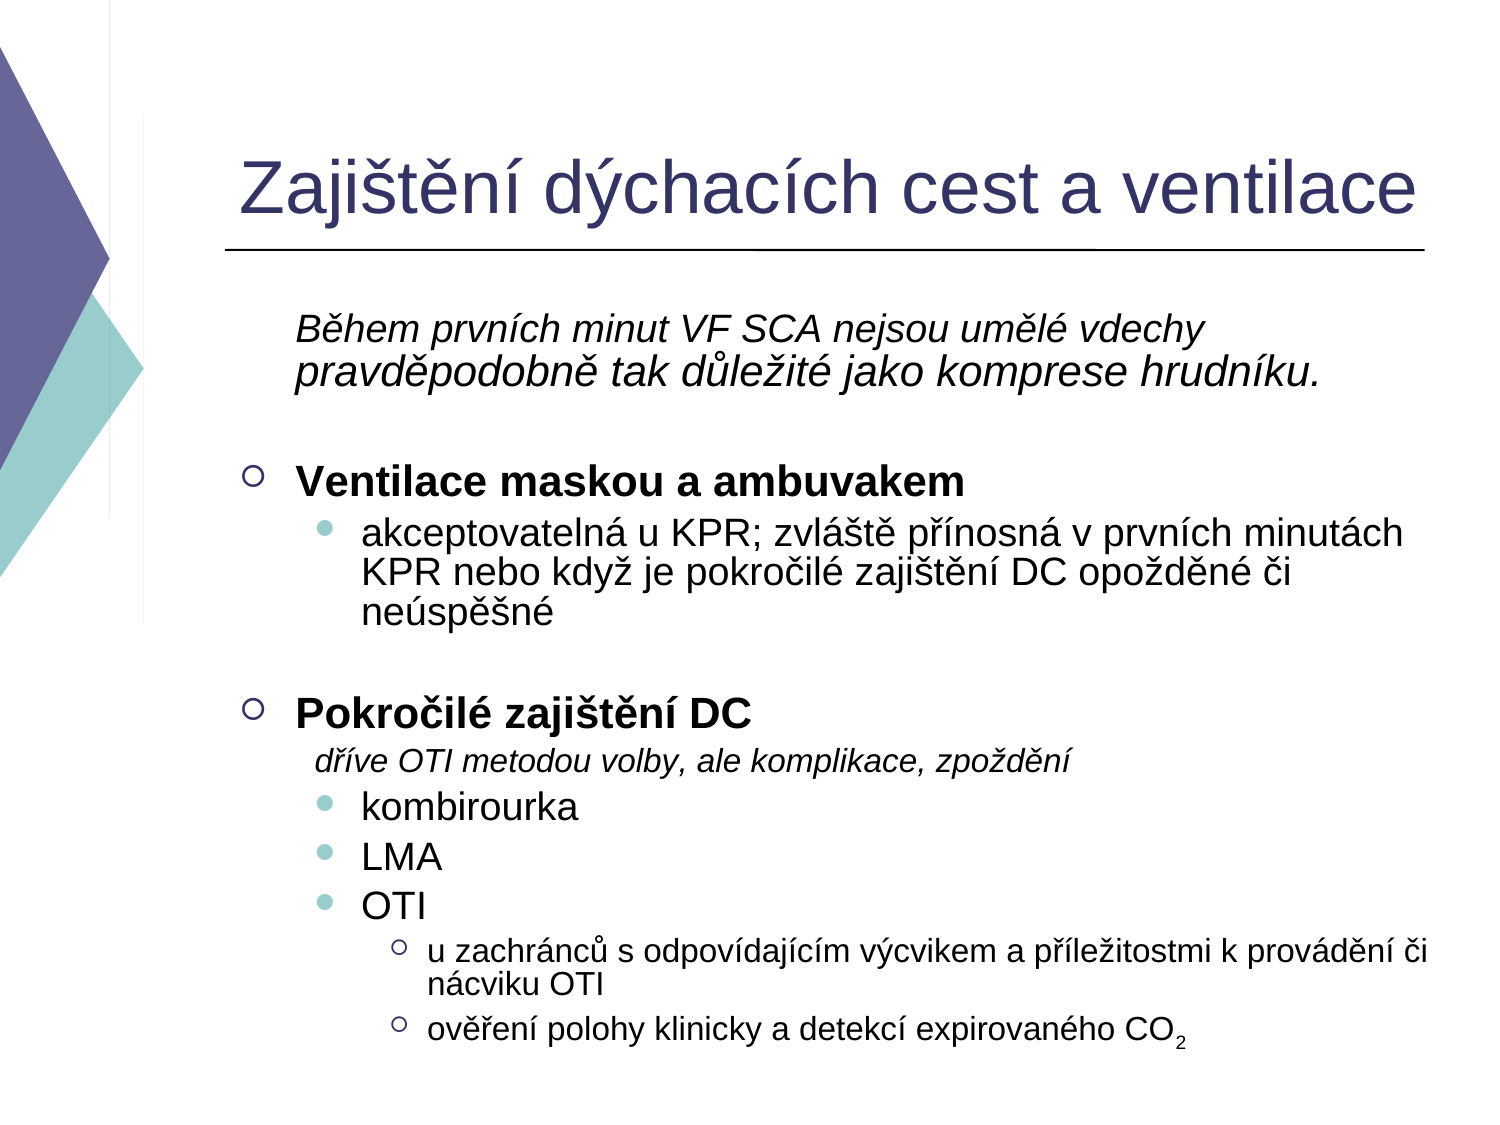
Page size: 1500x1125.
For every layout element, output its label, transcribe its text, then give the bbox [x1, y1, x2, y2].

title Zajištění dýchacích cest a ventilace [224, 49, 1500, 237]
list Během prvních minut VF SCA nejsou umělé vdechy pravděpodobně tak důležité jako komprese hrudníku. Ventilace maskou a ambuvakem akceptovatelná u KPR; zvláště přínosná v prvních minutách KPR nebo když je pokročilé zajištění DC opožděné či neúspěšné Pokročilé zajištění DC dříve OTI metodou volby, ale komplikace, zpoždění kombirourka LMA OTI u zachránců s odpovídajícím výcvikem a příležitostmi k provádění či nácviku OTI ověření polohy klinicky a detekcí expirovaného CO2 [224, 299, 1500, 1125]
